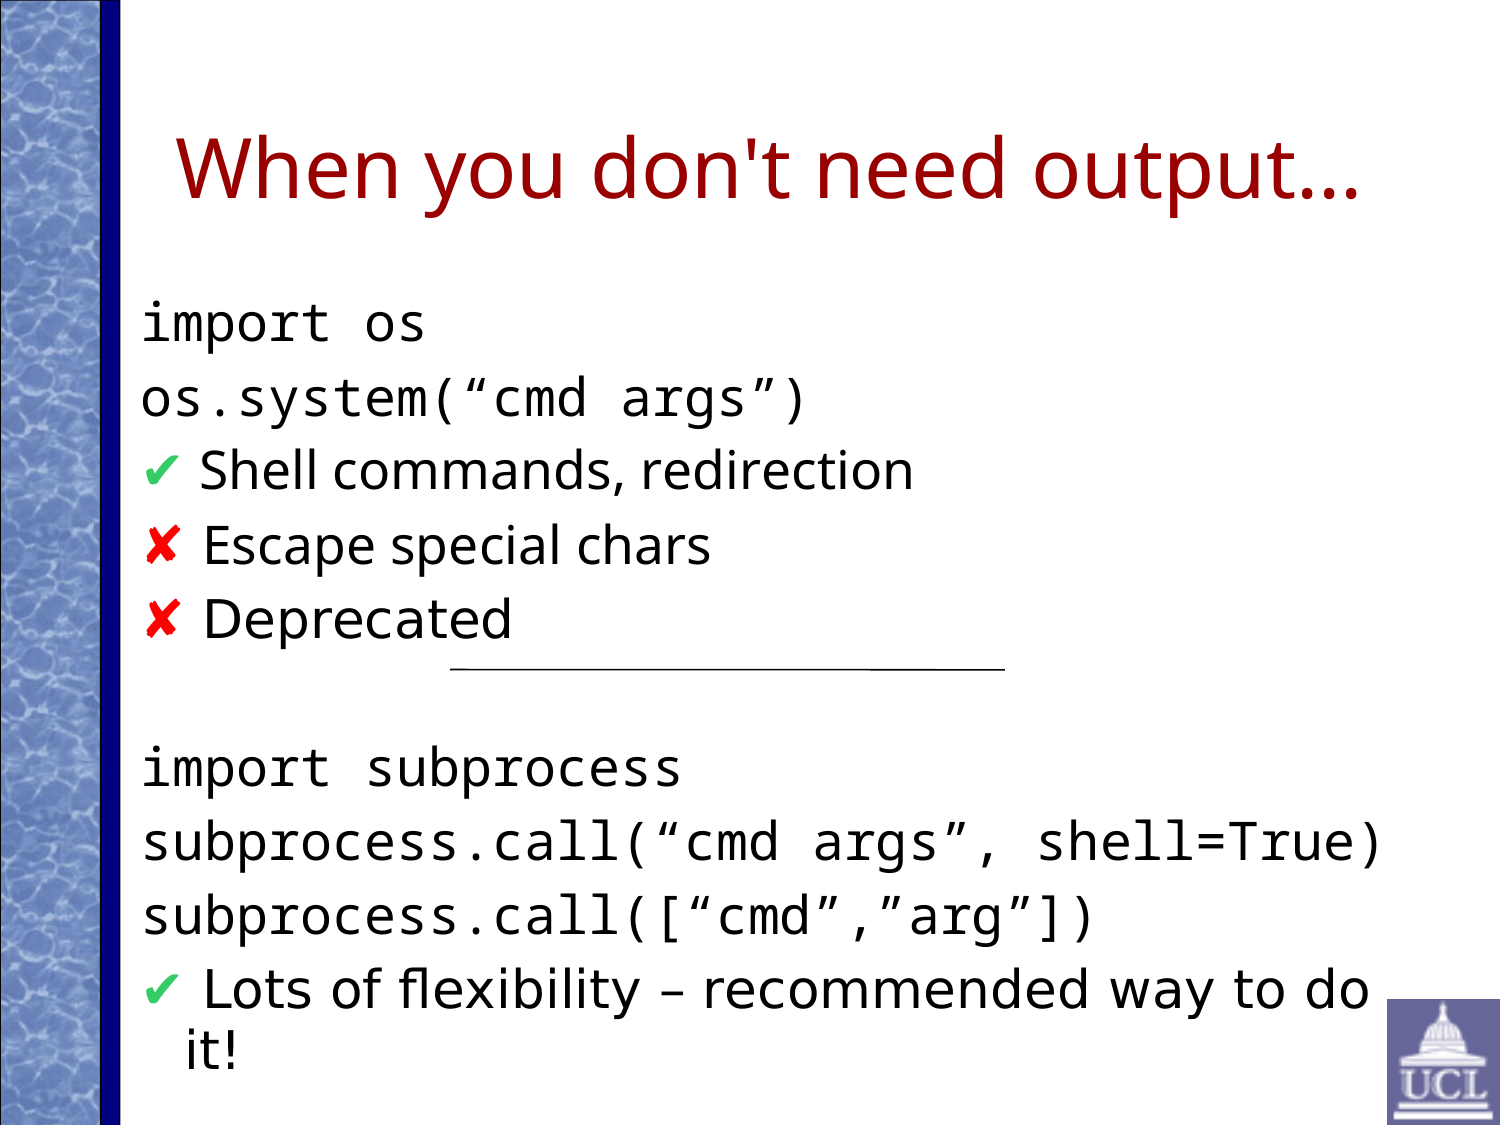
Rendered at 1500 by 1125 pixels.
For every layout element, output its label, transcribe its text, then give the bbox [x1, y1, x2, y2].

text_box When you don't need output... [125, 9, 1471, 225]
list import os os.system(“cmd args”) ✔ Shell commands, redirection ✘ Escape special chars ✘ Deprecated import subprocess subprocess.call(“cmd args”, shell=True) subprocess.call([“cmd”,”arg”]) ✔ Lots of flexibility – recommended way to do it! [125, 285, 1416, 1096]
picture [1387, 999, 1500, 1125]
picture [1, 1, 99, 1125]
